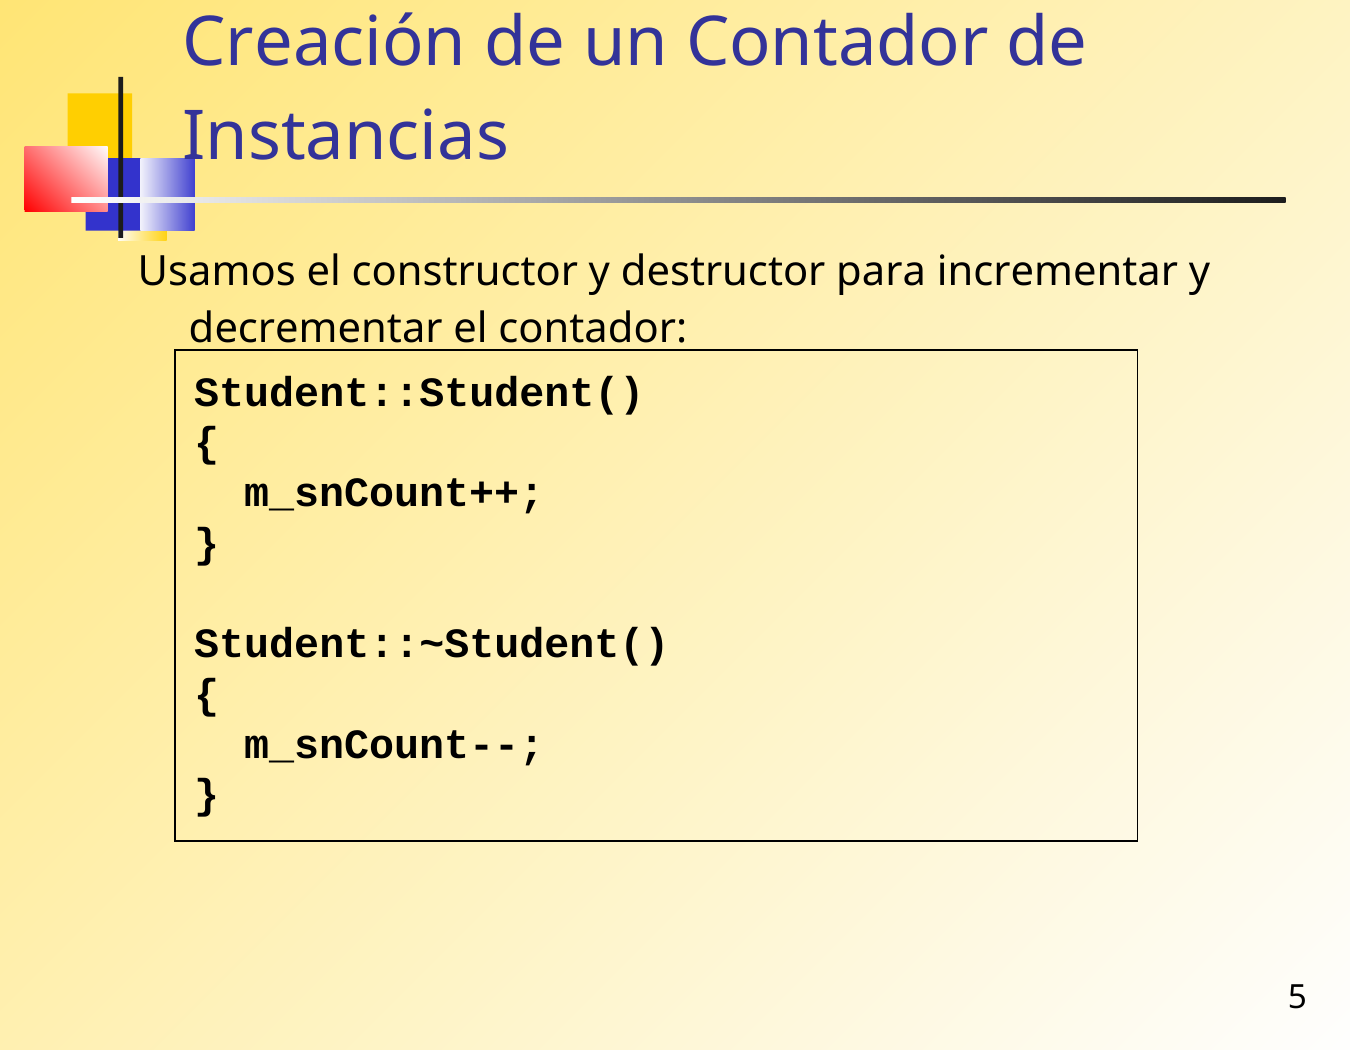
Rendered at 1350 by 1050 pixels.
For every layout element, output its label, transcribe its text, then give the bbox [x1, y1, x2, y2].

title Creación de un Contador de Instancias [168, 6, 1320, 187]
list Usamos el constructor y destructor para incrementar y decrementar el contador: [123, 233, 1317, 946]
